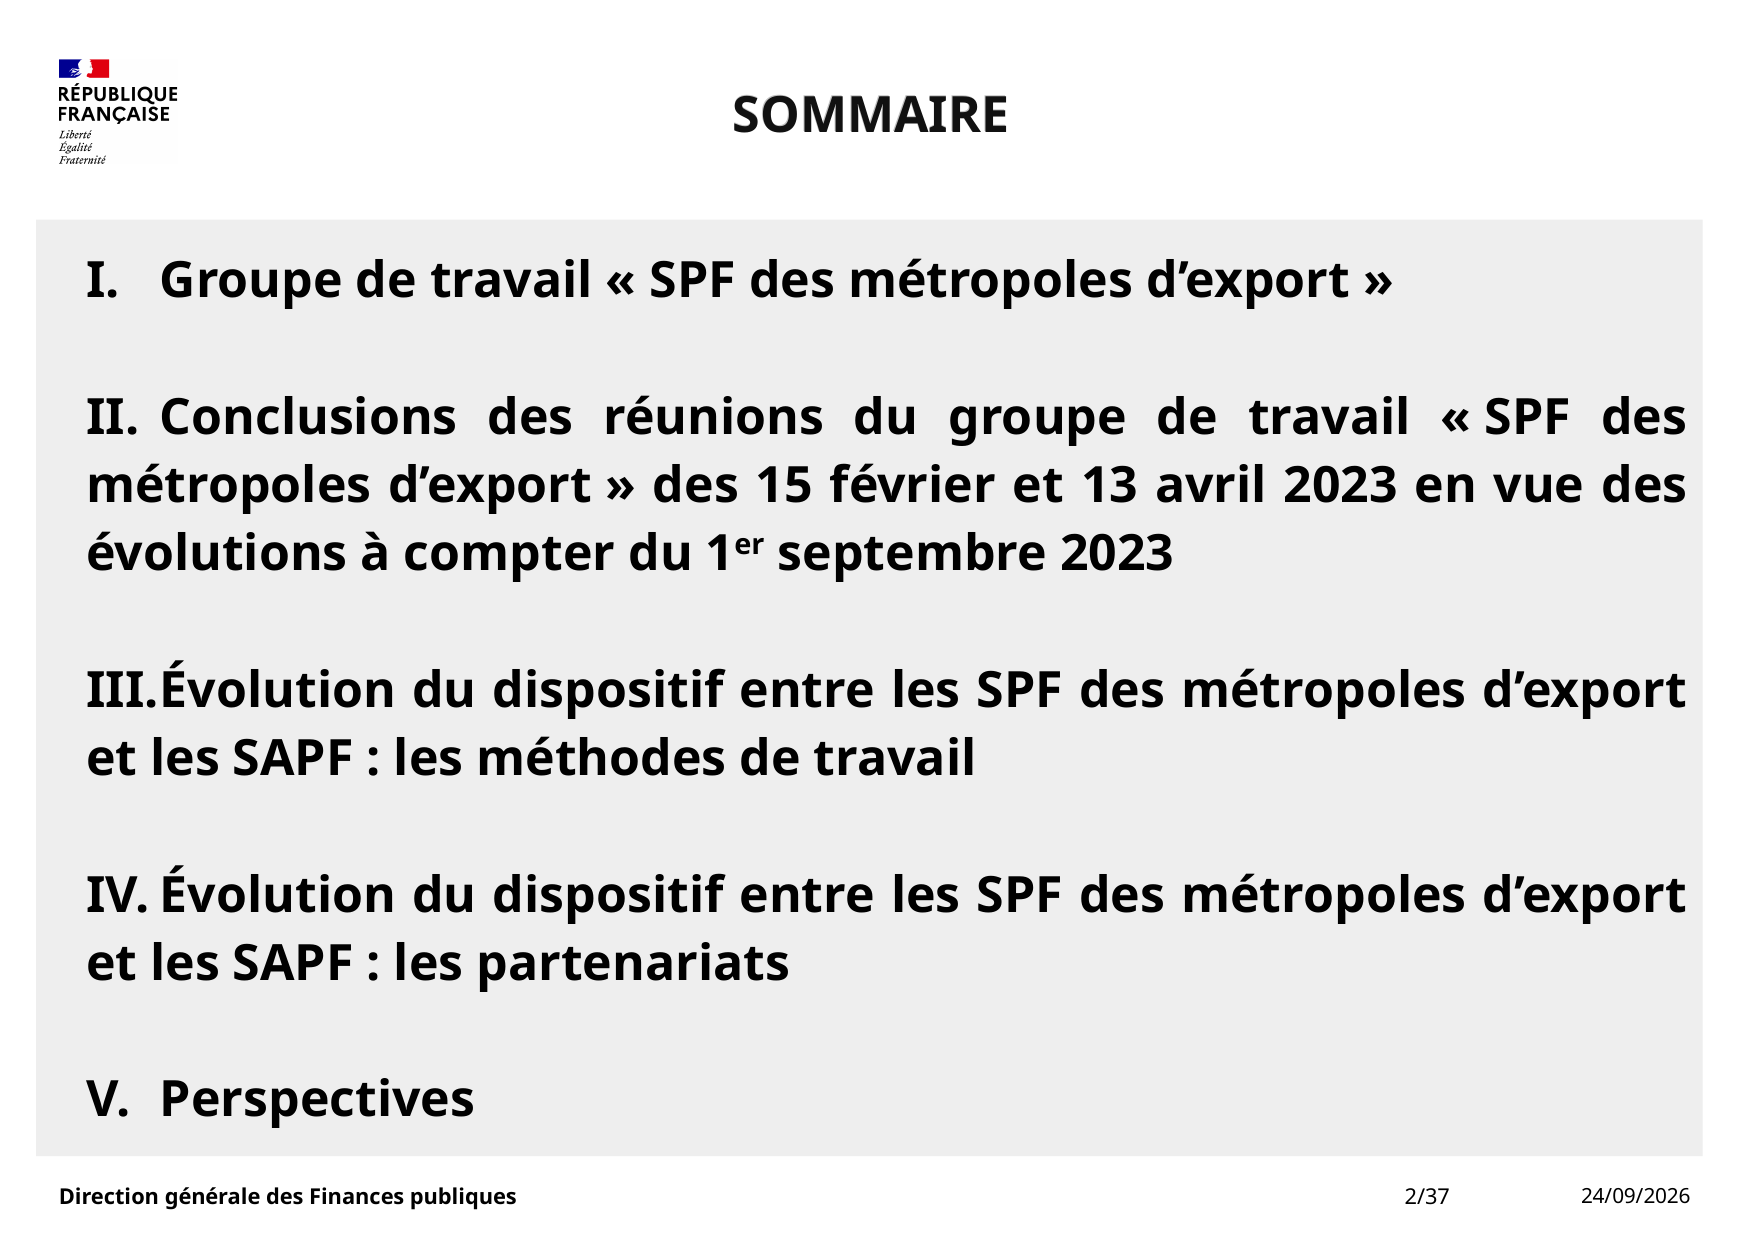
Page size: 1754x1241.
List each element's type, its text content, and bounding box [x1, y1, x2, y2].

text_box SOMMAIRE [652, 77, 1090, 162]
text_box I. Groupe de travail « SPF des métropoles d’export » II. Conclusions des réunions du groupe de travail « SPF des métropoles d’export » des 15 février et 13 avril 2023 en vue des évolutions à compter du 1er septembre 2023 III. Évolution du dispositif entre les SPF des métropoles d’export et les SAPF : les méthodes de travail IV. Évolution du dispositif entre les SPF des métropoles d’export et les SAPF : les partenariats V. Perspectives [36, 219, 1703, 1081]
picture [59, 59, 178, 164]
